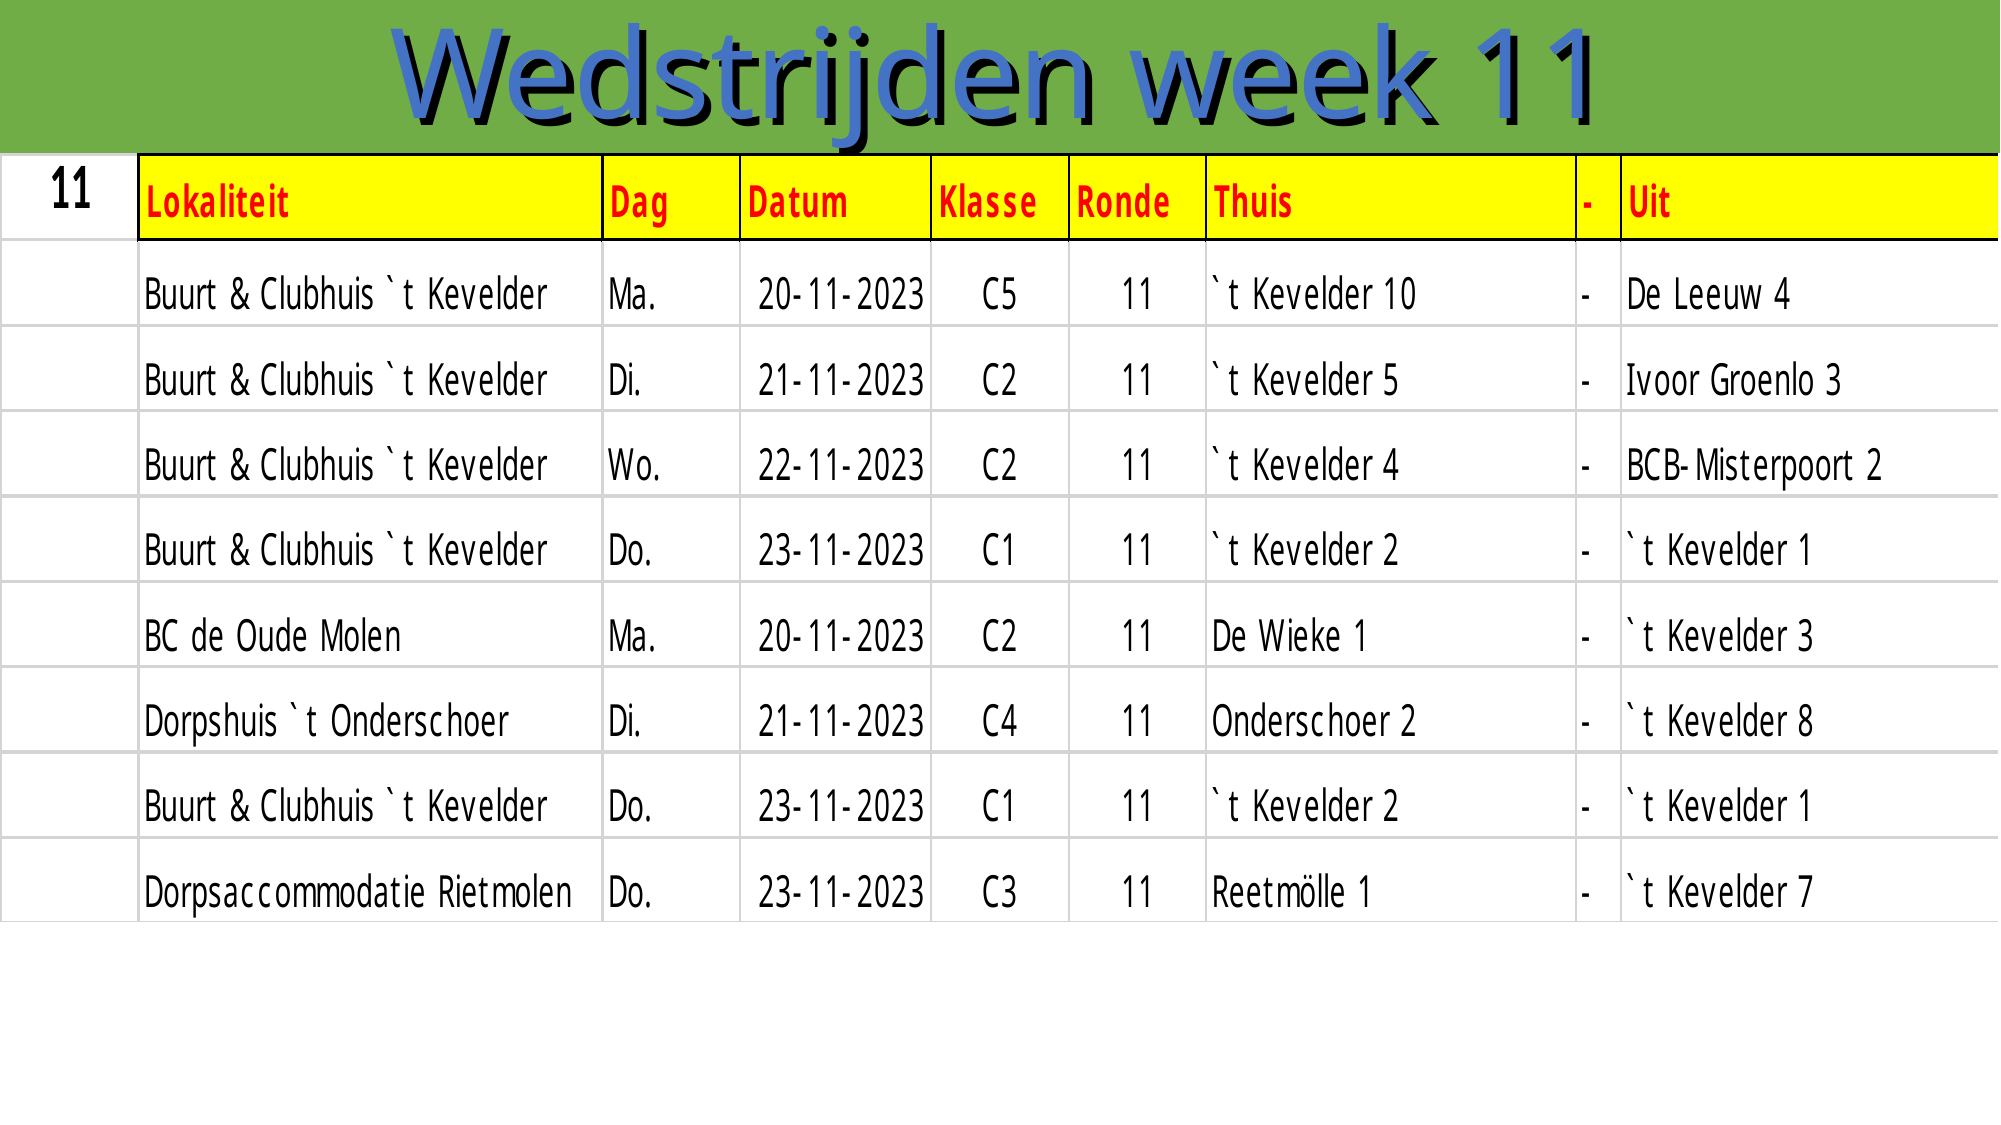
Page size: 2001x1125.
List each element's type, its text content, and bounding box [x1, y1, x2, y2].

title Wedstrijden week 11 [0, 0, 2000, 152]
picture [0, 152, 2000, 925]
